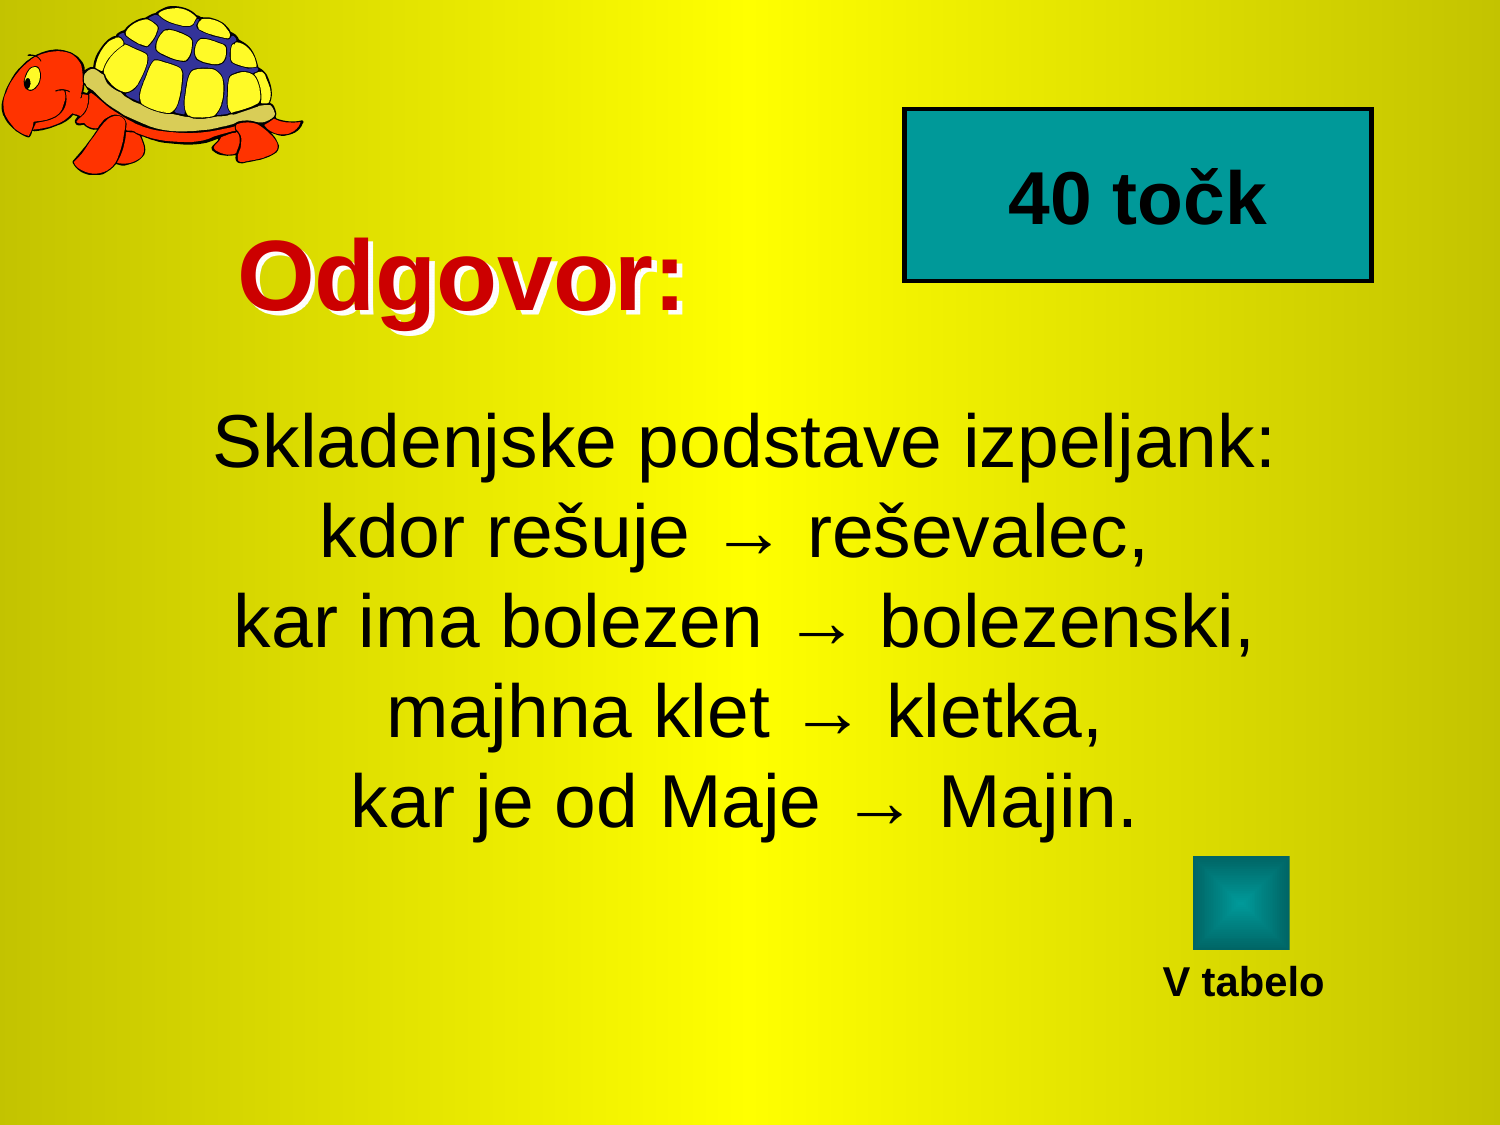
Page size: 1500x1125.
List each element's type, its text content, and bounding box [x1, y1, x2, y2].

text_box V tabelo [1069, 947, 1418, 1012]
text_box 40 točk [904, 108, 1372, 282]
text_box Skladenjske podstave izpeljank: kdor rešuje → reševalec, kar ima bolezen → bolezenski, majhna klet → kletka, kar je od Maje → Majin. [55, 384, 1435, 850]
text_box [1193, 856, 1290, 950]
title Odgovor: [222, 181, 732, 360]
